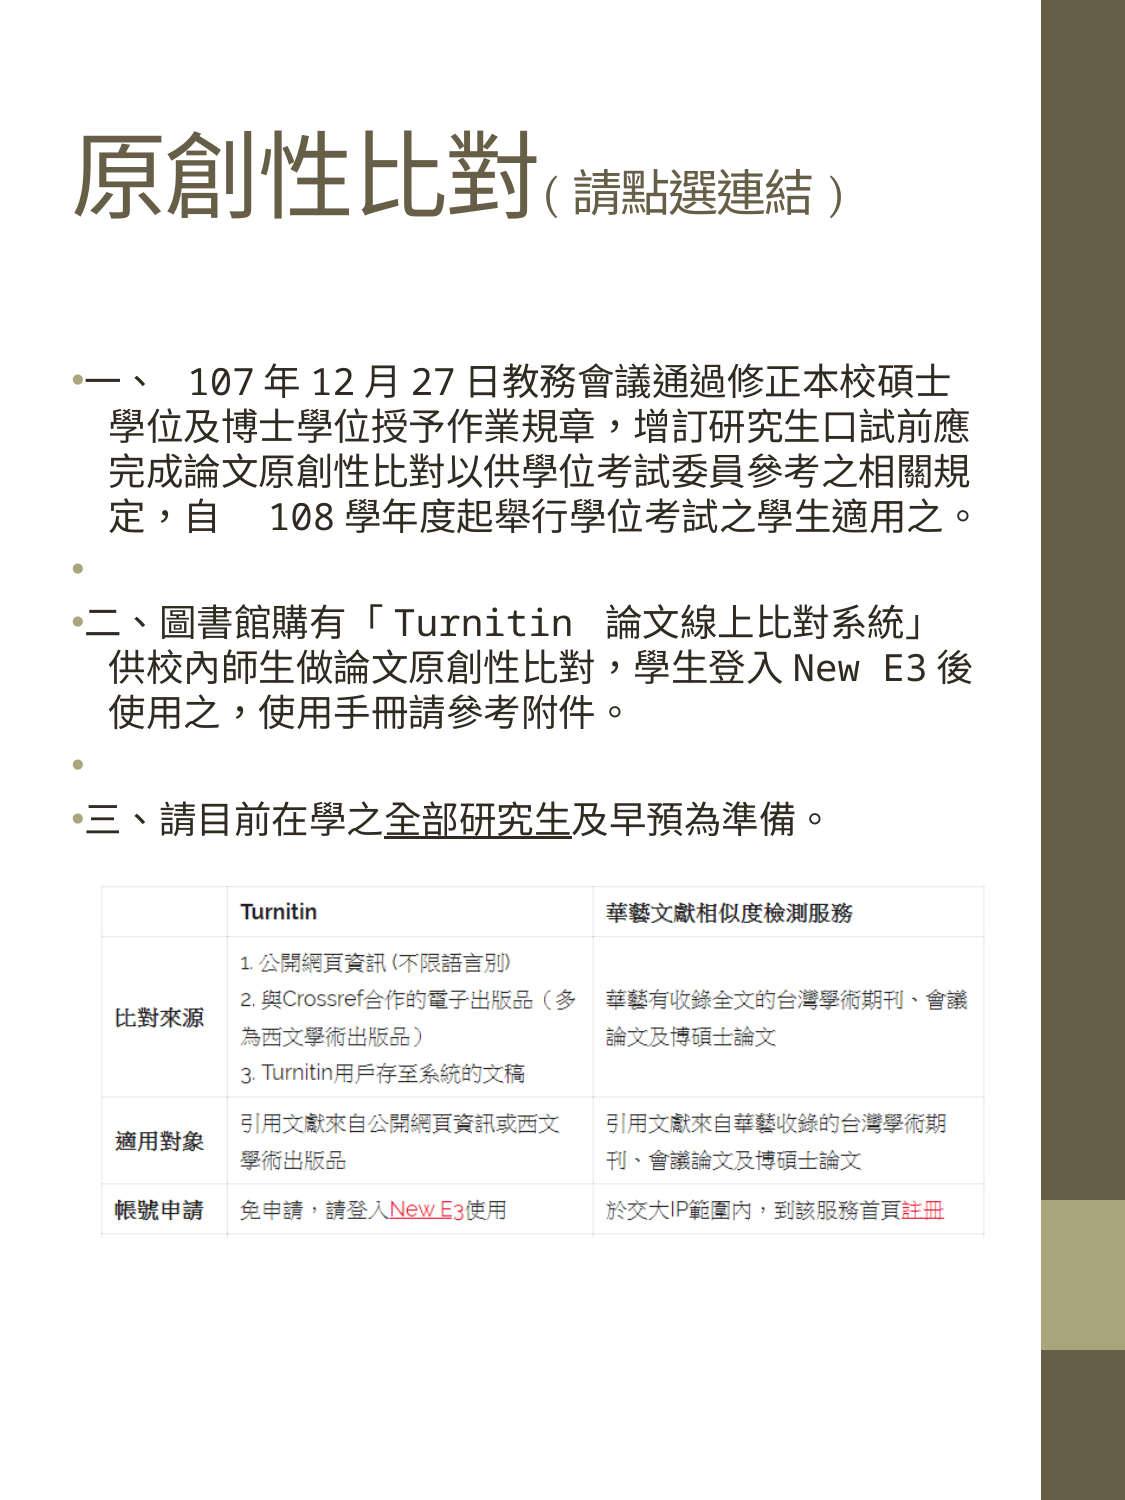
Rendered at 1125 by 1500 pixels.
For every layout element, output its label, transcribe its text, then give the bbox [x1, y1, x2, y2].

list 一、 107年12月27日教務會議通過修正本校碩士學位及博士學位授予作業規章，增訂研究生口試前應完成論文原創性比對以供學位考試委員參考之相關規定，自 108學年度起舉行學位考試之學生適用之。 二、圖書館購有「Turnitin 論文線上比對系統」供校內師生做論文原創性比對，學生登入New E3後使用之，使用手冊請參考附件。 三、請目前在學之全部研究生及早預為準備。 [56, 350, 994, 1401]
title 原創性比對(請點選連結) [56, 60, 994, 311]
picture [92, 879, 994, 1238]
